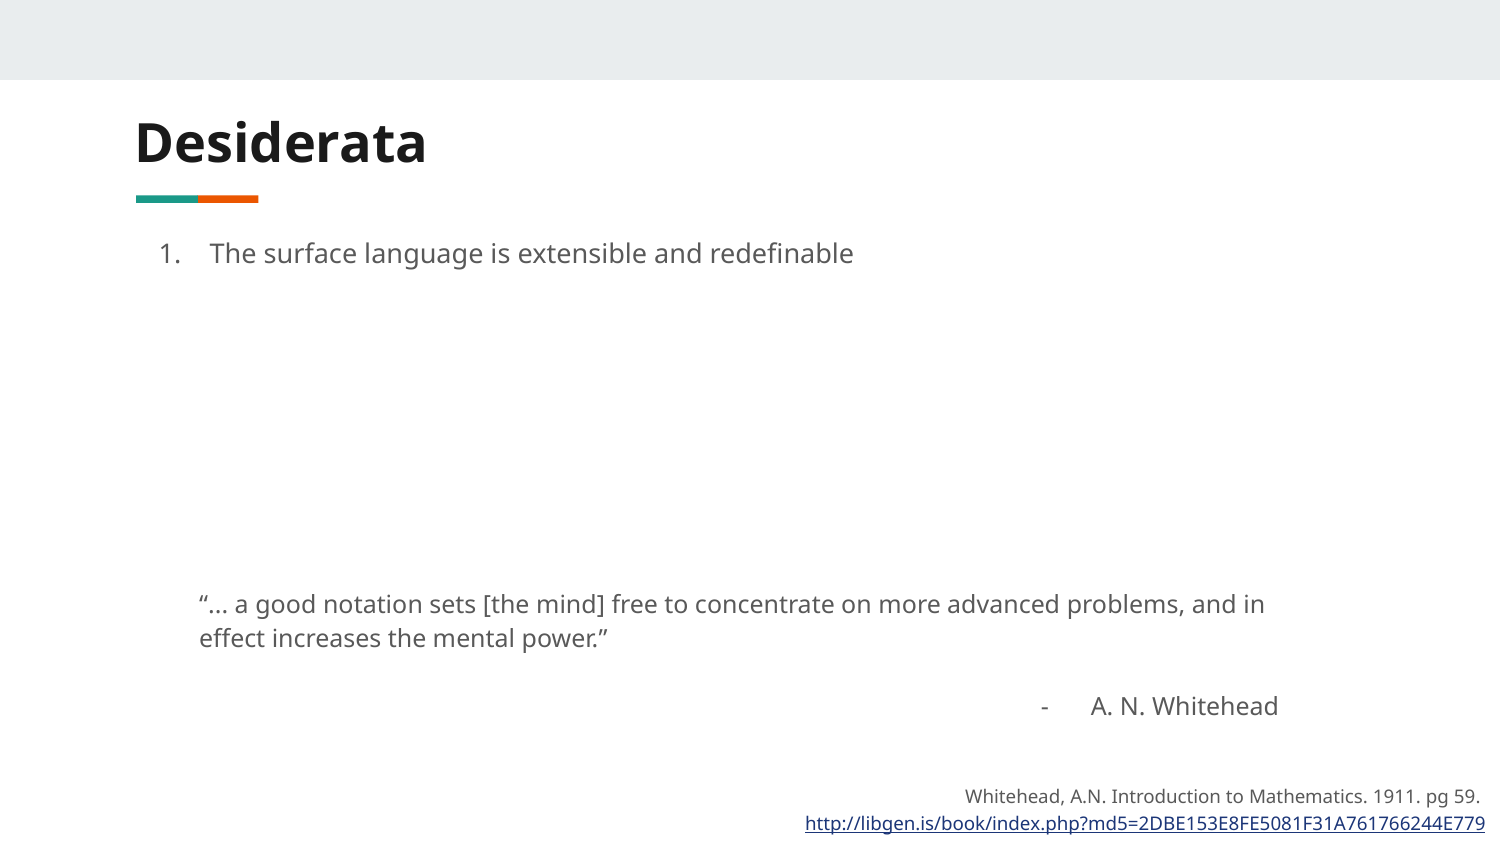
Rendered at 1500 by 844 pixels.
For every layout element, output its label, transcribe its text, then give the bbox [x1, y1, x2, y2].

text_box Whitehead, A.N. Introduction to Mathematics. 1911. pg 59. http://libgen.is/book/index.php?md5=2DBE153E8FE5081F31A761766244E779 [614, 766, 1500, 844]
title Desiderata [119, 93, 1381, 182]
list “... a good notation sets [the mind] free to concentrate on more advanced problems, and in effect increases the mental power.” A. N. Whitehead [184, 568, 1295, 724]
list The surface language is extensible and redefinable [119, 216, 1381, 712]
